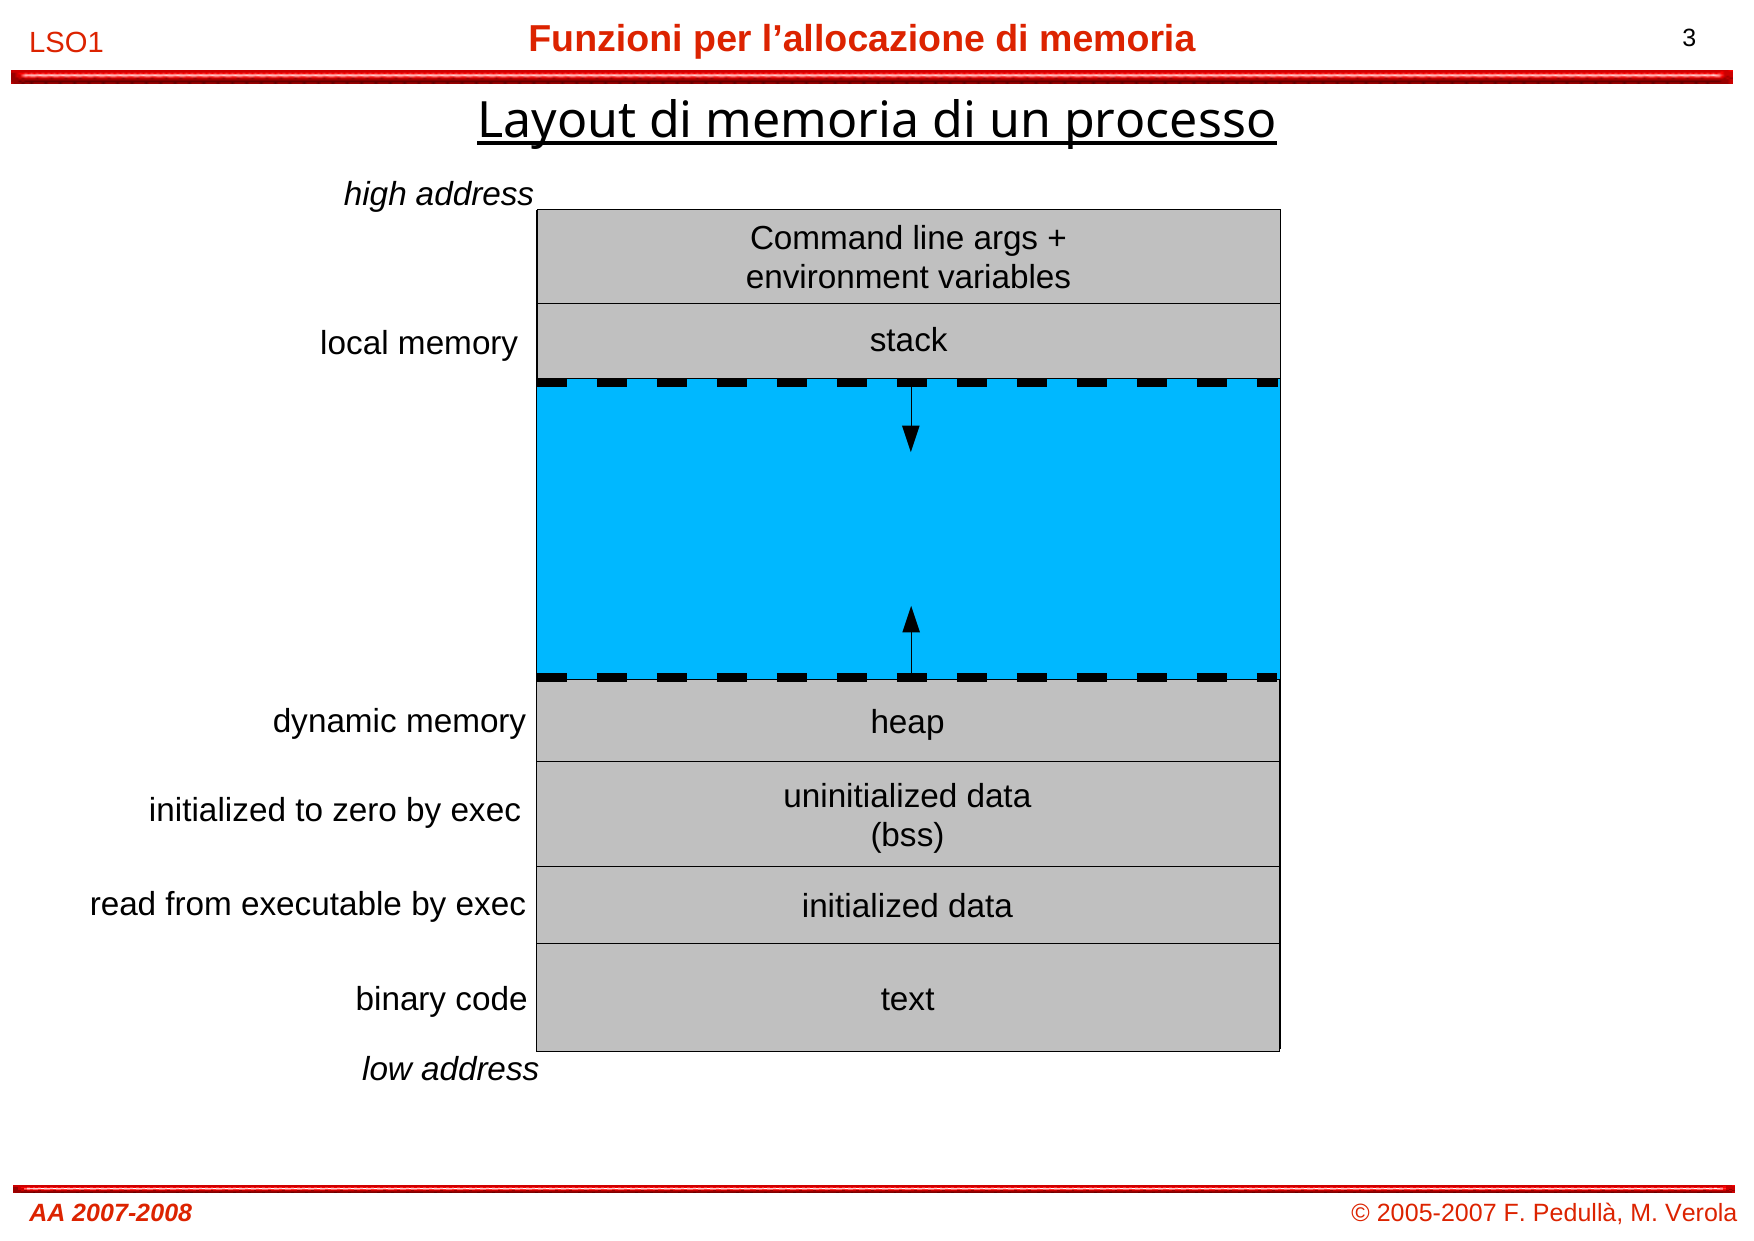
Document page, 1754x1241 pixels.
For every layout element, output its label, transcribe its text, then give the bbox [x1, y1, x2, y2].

text_box heap [536, 679, 1280, 761]
text_box [536, 379, 1281, 1049]
title Layout di memoria di un processo [400, 72, 1355, 168]
text_box uninitialized data (bss) [536, 761, 1280, 866]
text_box initialized data [536, 866, 1280, 943]
text_box text [536, 943, 1280, 1052]
text_box dynamic memory [272, 700, 527, 753]
text_box read from executable by exec [89, 883, 527, 960]
text_box low address [362, 1048, 541, 1102]
text_box stack [537, 304, 1281, 379]
text_box Command line args + environment variables [537, 209, 1281, 304]
picture [13, 1185, 1735, 1193]
text_box local memory [320, 322, 571, 375]
text_box initialized to zero by exec [148, 789, 522, 844]
picture [11, 70, 1733, 84]
text_box high address [343, 173, 535, 228]
text_box binary code [355, 978, 606, 1030]
